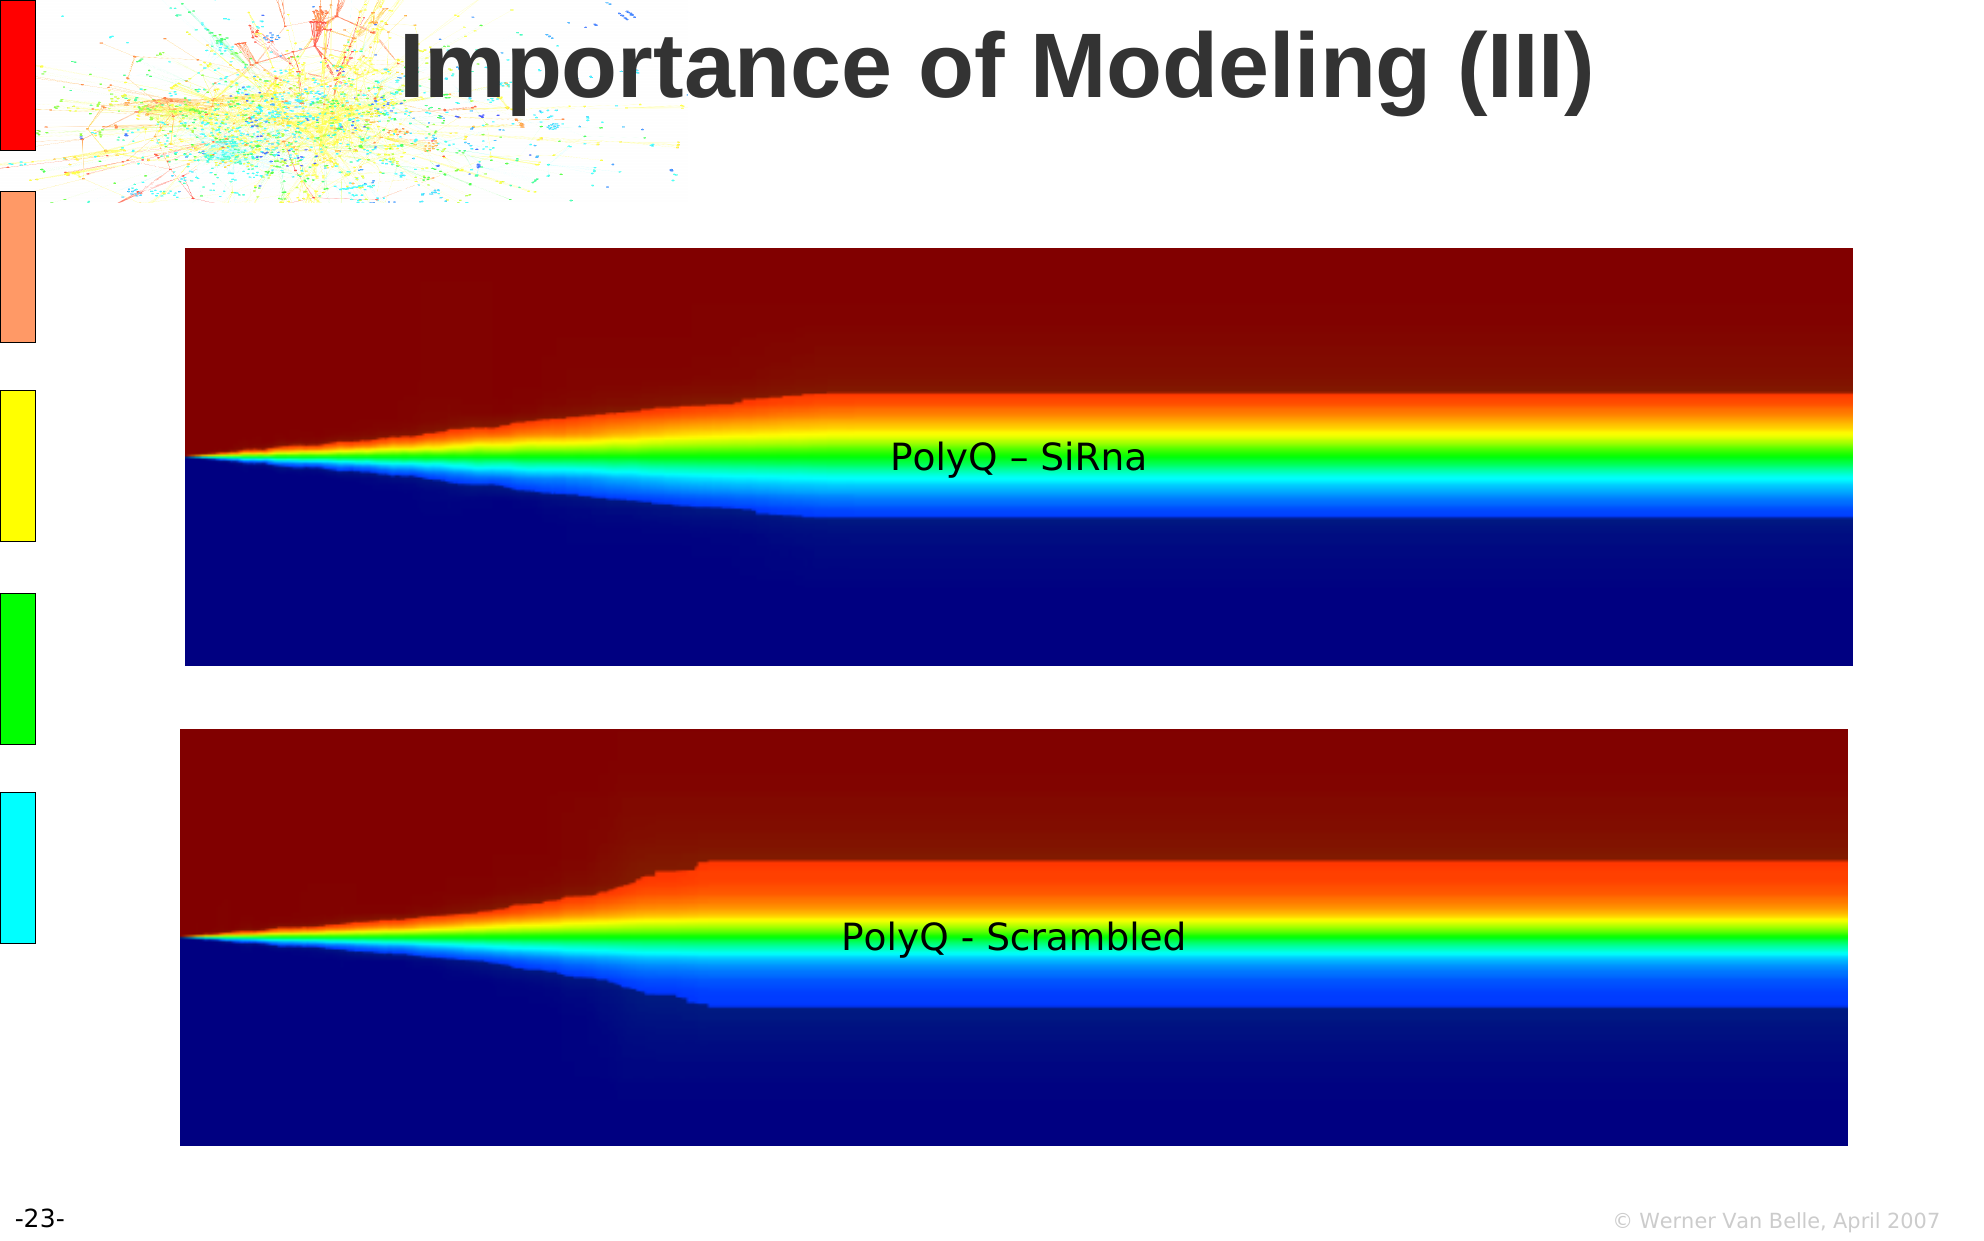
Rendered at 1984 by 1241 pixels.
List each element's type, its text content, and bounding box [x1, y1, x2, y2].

picture [180, 729, 1848, 1146]
title Importance of Modeling (III) [150, 0, 1845, 133]
picture [185, 248, 1853, 666]
